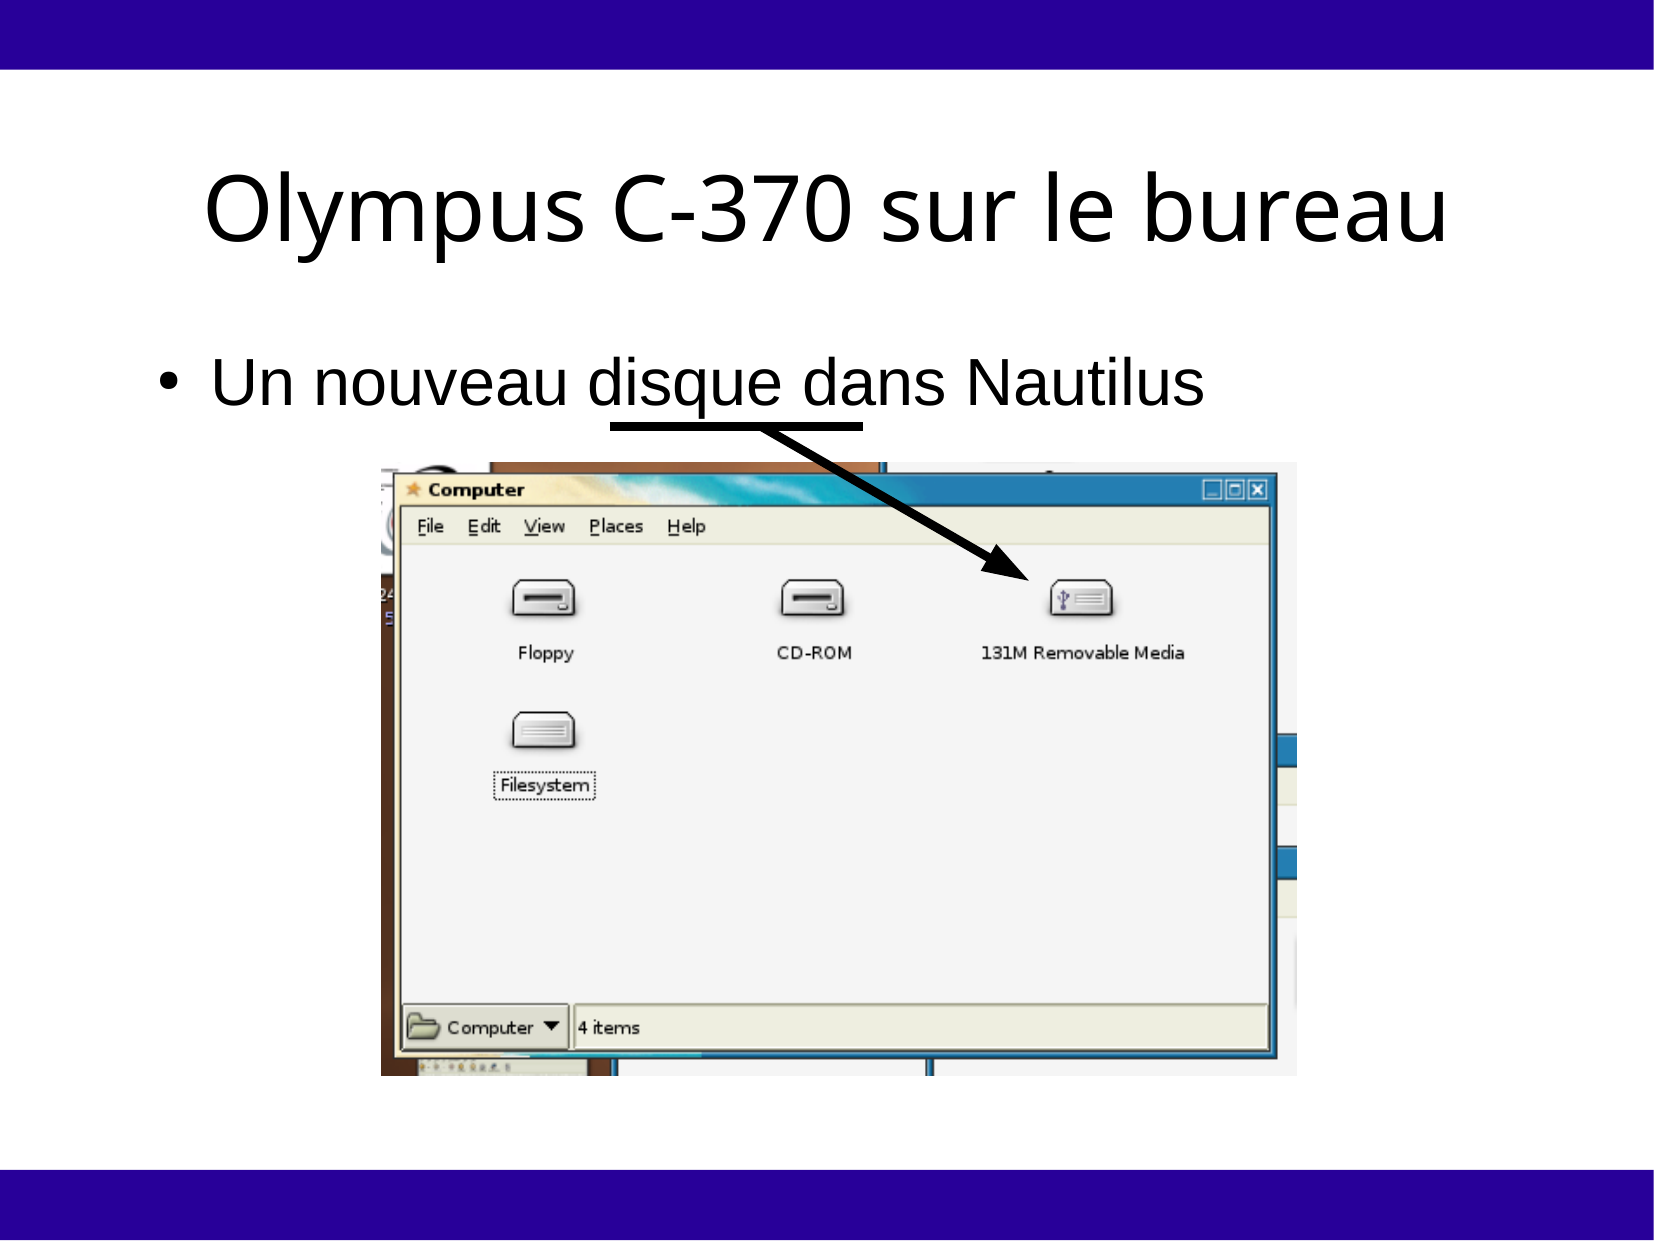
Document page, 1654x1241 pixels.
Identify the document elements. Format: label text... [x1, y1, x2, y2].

list Un nouveau disque dans Nautilus [121, 344, 1560, 473]
picture [381, 462, 1297, 1076]
title Olympus C-370 sur le bureau [121, 102, 1534, 311]
